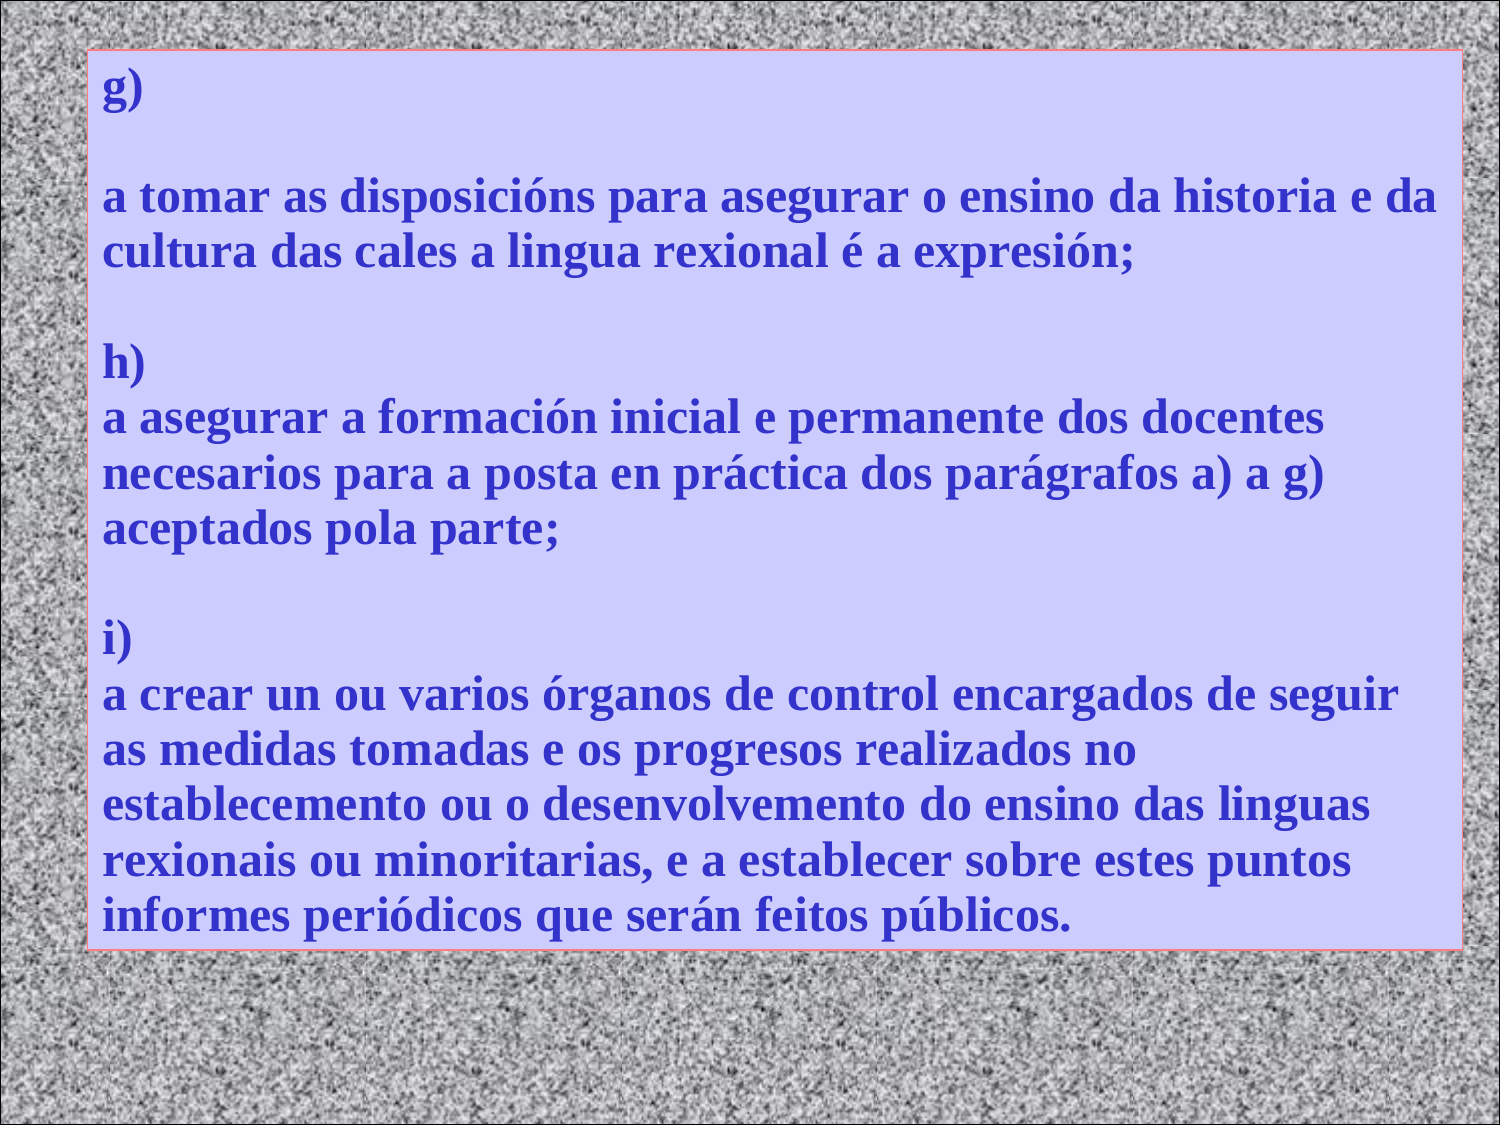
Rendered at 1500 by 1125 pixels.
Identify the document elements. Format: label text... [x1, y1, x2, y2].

text_box [0, 0, 1500, 1125]
text_box g) a tomar as disposicións para asegurar o ensino da historia e da cultura das cales a lingua rexional é a expresión; h) a asegurar a formación inicial e permanente dos docentes necesarios para a posta en práctica dos parágrafos a) a g) aceptados pola parte; i) a crear un ou varios órganos de control encargados de seguir as medidas tomadas e os progresos realizados no establecemento ou o desenvolvemento do ensino das linguas rexionais ou minoritarias, e a establecer sobre estes puntos informes periódicos que serán feitos públicos. [87, 49, 1463, 950]
